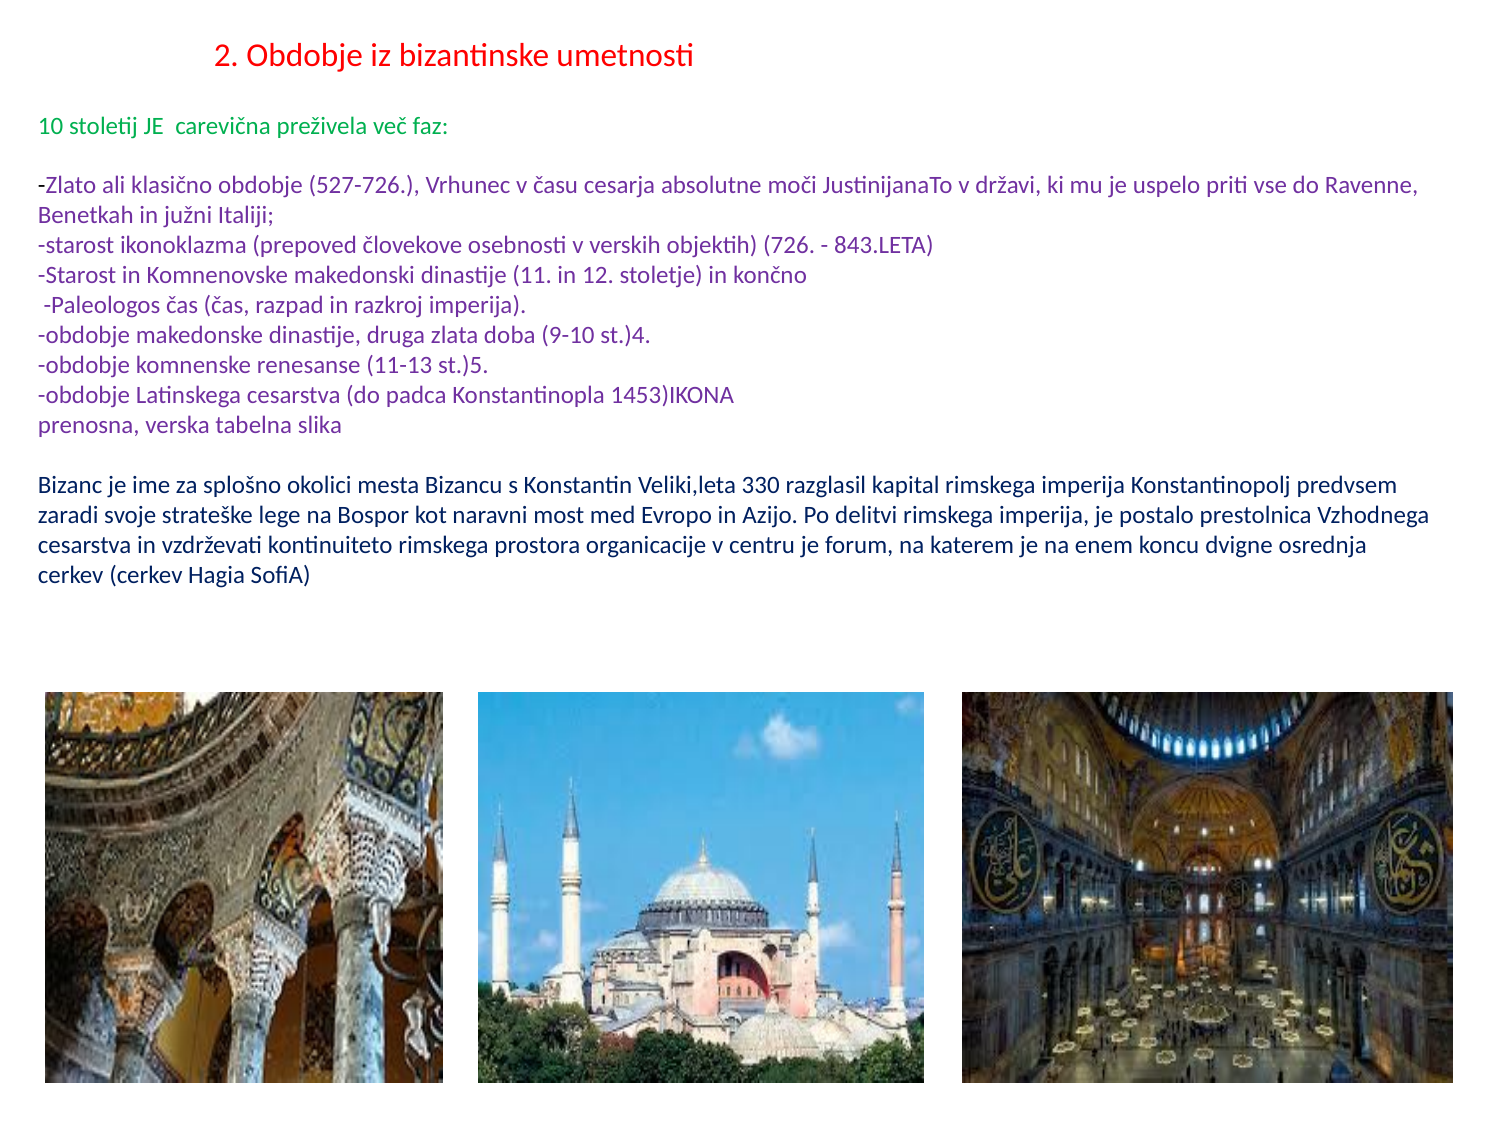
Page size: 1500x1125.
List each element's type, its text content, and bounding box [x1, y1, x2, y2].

picture [962, 692, 1453, 1083]
picture [478, 692, 924, 1083]
picture [45, 692, 443, 1083]
text_box 10 stoletij JE carevična preživela več faz: -Zlato ali klasično obdobje (527-726.), Vrhunec v času cesarja absolutne moči JustinijanaTo v državi, ki mu je uspelo priti vse do Ravenne, Benetkah in južni Italiji; -starost ikonoklazma (prepoved človekove osebnosti v verskih objektih) (726. - 843.LETA) -Starost in Komnenovske makedonski dinastije (11. in 12. stoletje) in končno -Paleologos čas (čas, razpad in razkroj imperija). -obdobje makedonske dinastije, druga zlata doba (9-10 st.)4. -obdobje komnenske renesanse (11-13 st.)5. -obdobje Latinskega cesarstva (do padca Konstantinopla 1453)IKONA prenosna, verska tabelna slika Bizanc je ime za splošno okolici mesta Bizancu s Konstantin Veliki,leta 330 razglasil kapital rimskega imperija Konstantinopolj predvsem zaradi svoje strateške lege na Bospor kot naravni most med Evropo in Azijo. Po delitvi rimskega imperija, je postalo prestolnica Vzhodnega cesarstva in vzdrževati kontinuiteto rimskega prostora organicacije v centru je forum, na katerem je na enem koncu dvigne osrednja cerkev (cerkev Hagia SofiA) [23, 101, 1453, 596]
text_box 2. Obdobje iz bizantinske umetnosti [123, 25, 769, 81]
